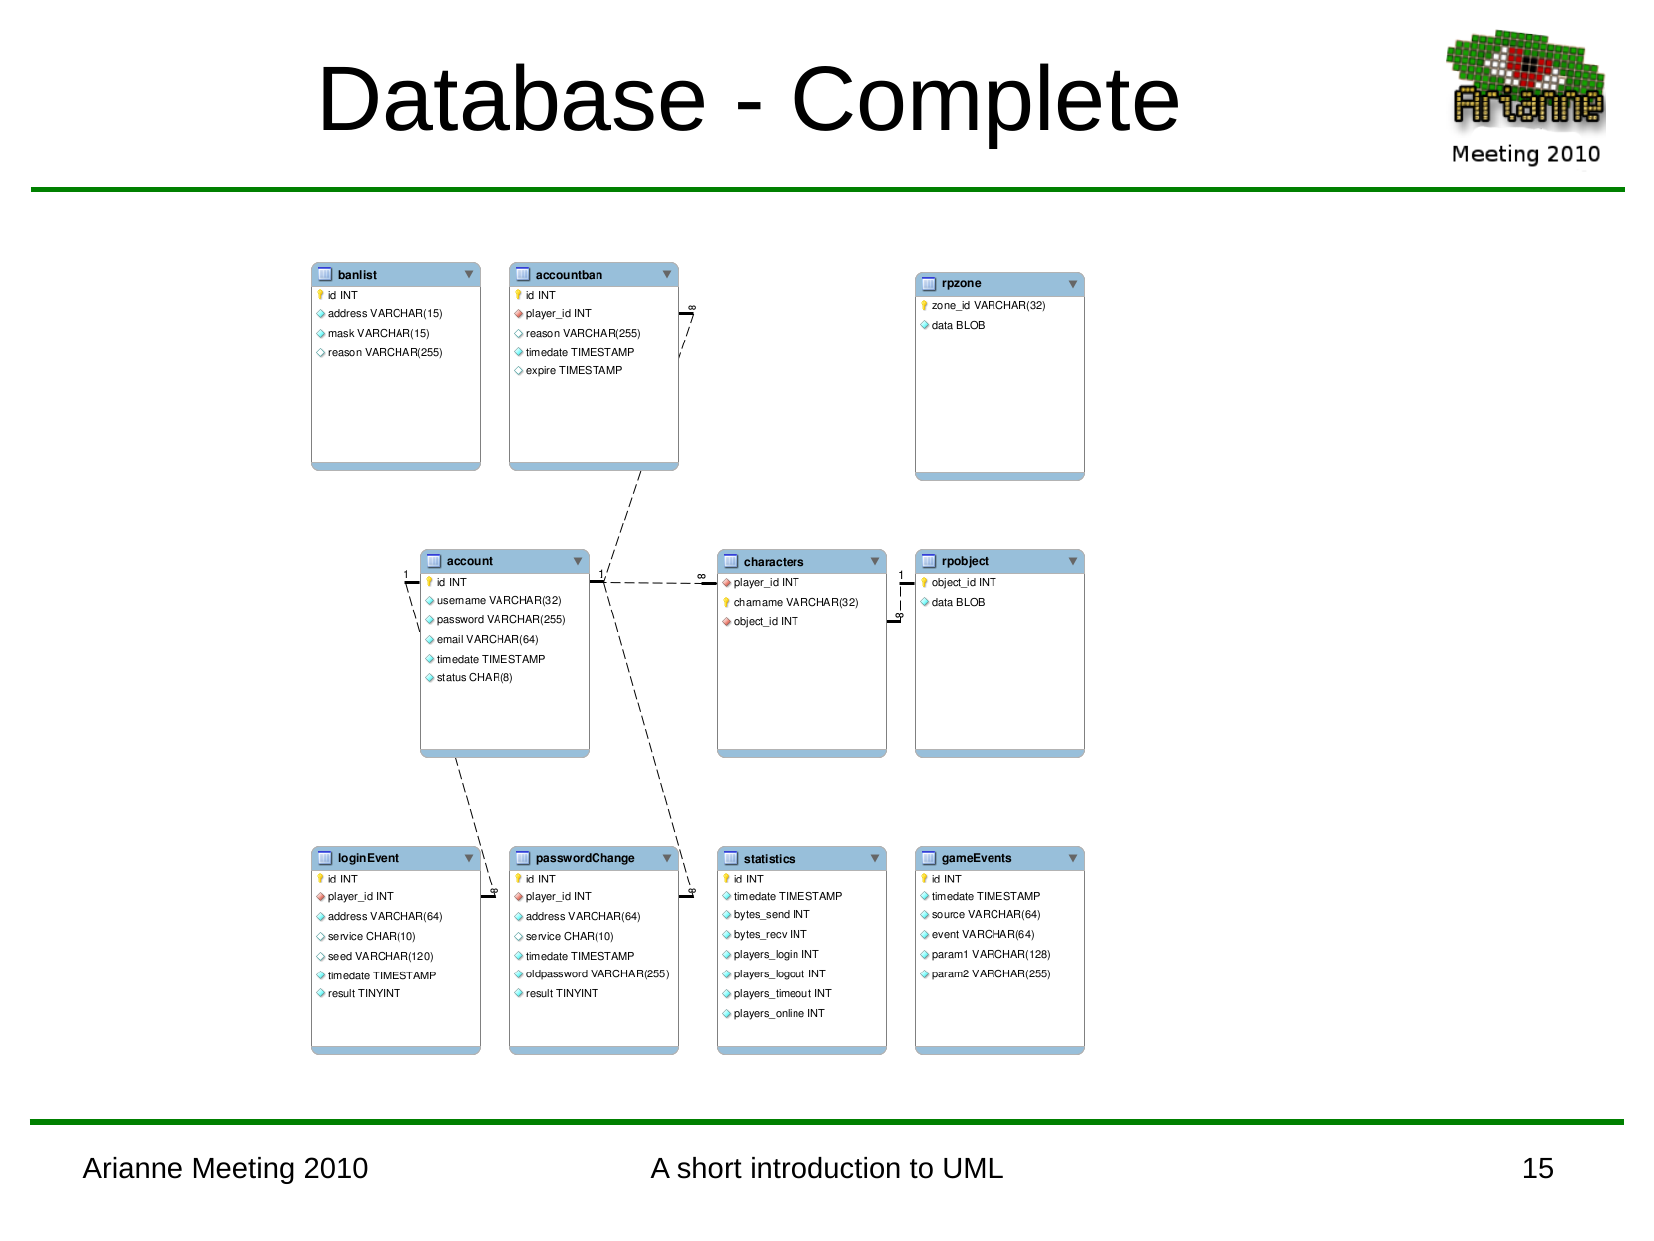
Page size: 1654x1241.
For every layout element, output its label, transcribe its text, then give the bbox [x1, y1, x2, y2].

picture [1446, 29, 1606, 178]
picture [301, 252, 1093, 1063]
title Database - Complete [82, 47, 1418, 150]
